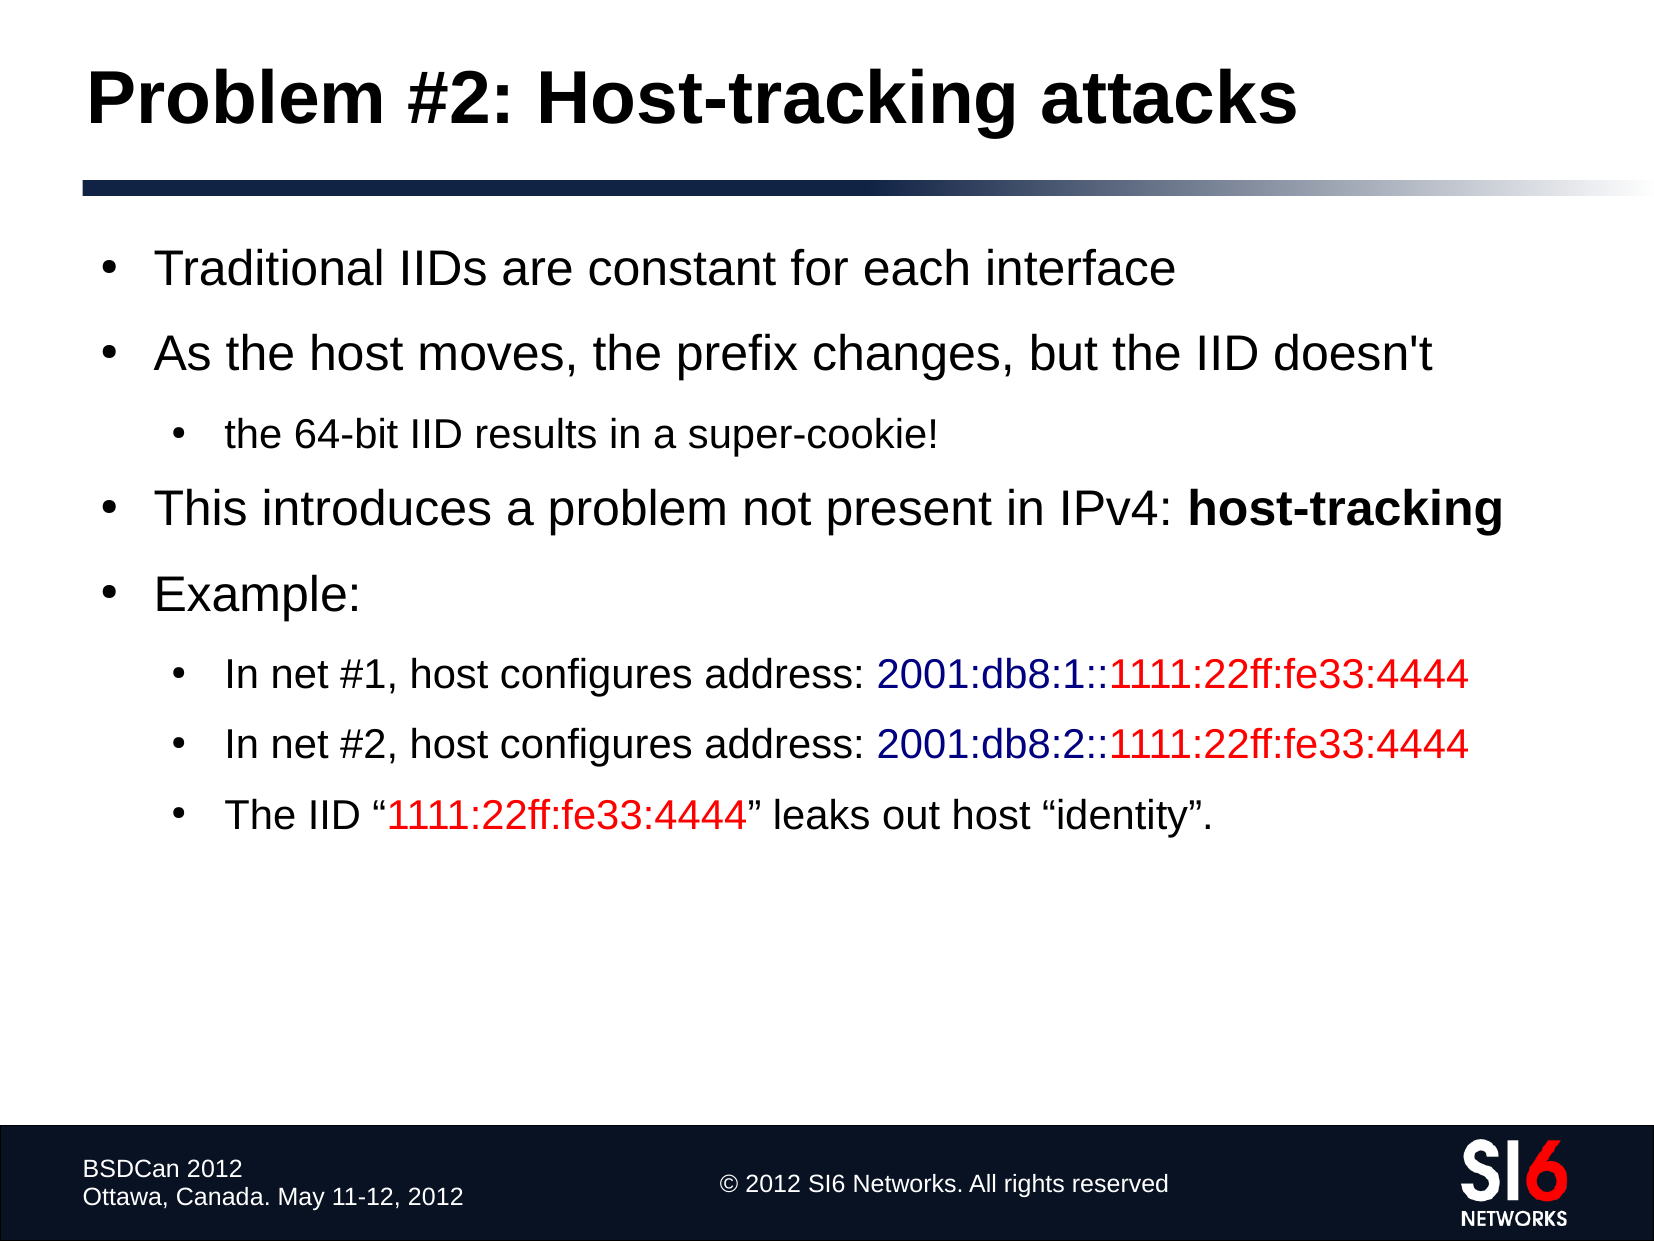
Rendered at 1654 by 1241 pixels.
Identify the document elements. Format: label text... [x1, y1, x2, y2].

list Traditional IIDs are constant for each interface As the host moves, the prefix changes, but the IID doesn't the 64-bit IID results in a super-cookie! This introduces a problem not present in IPv4: host-tracking Example: In net #1, host configures address: 2001:db8:1::1111:22ff:fe33:4444 In net #2, host configures address: 2001:db8:2::1111:22ff:fe33:4444 The IID “1111:22ff:fe33:4444” leaks out host “identity”. [82, 240, 1571, 1059]
picture [1461, 1139, 1567, 1226]
title Problem #2: Host-tracking attacks [86, 30, 1576, 166]
